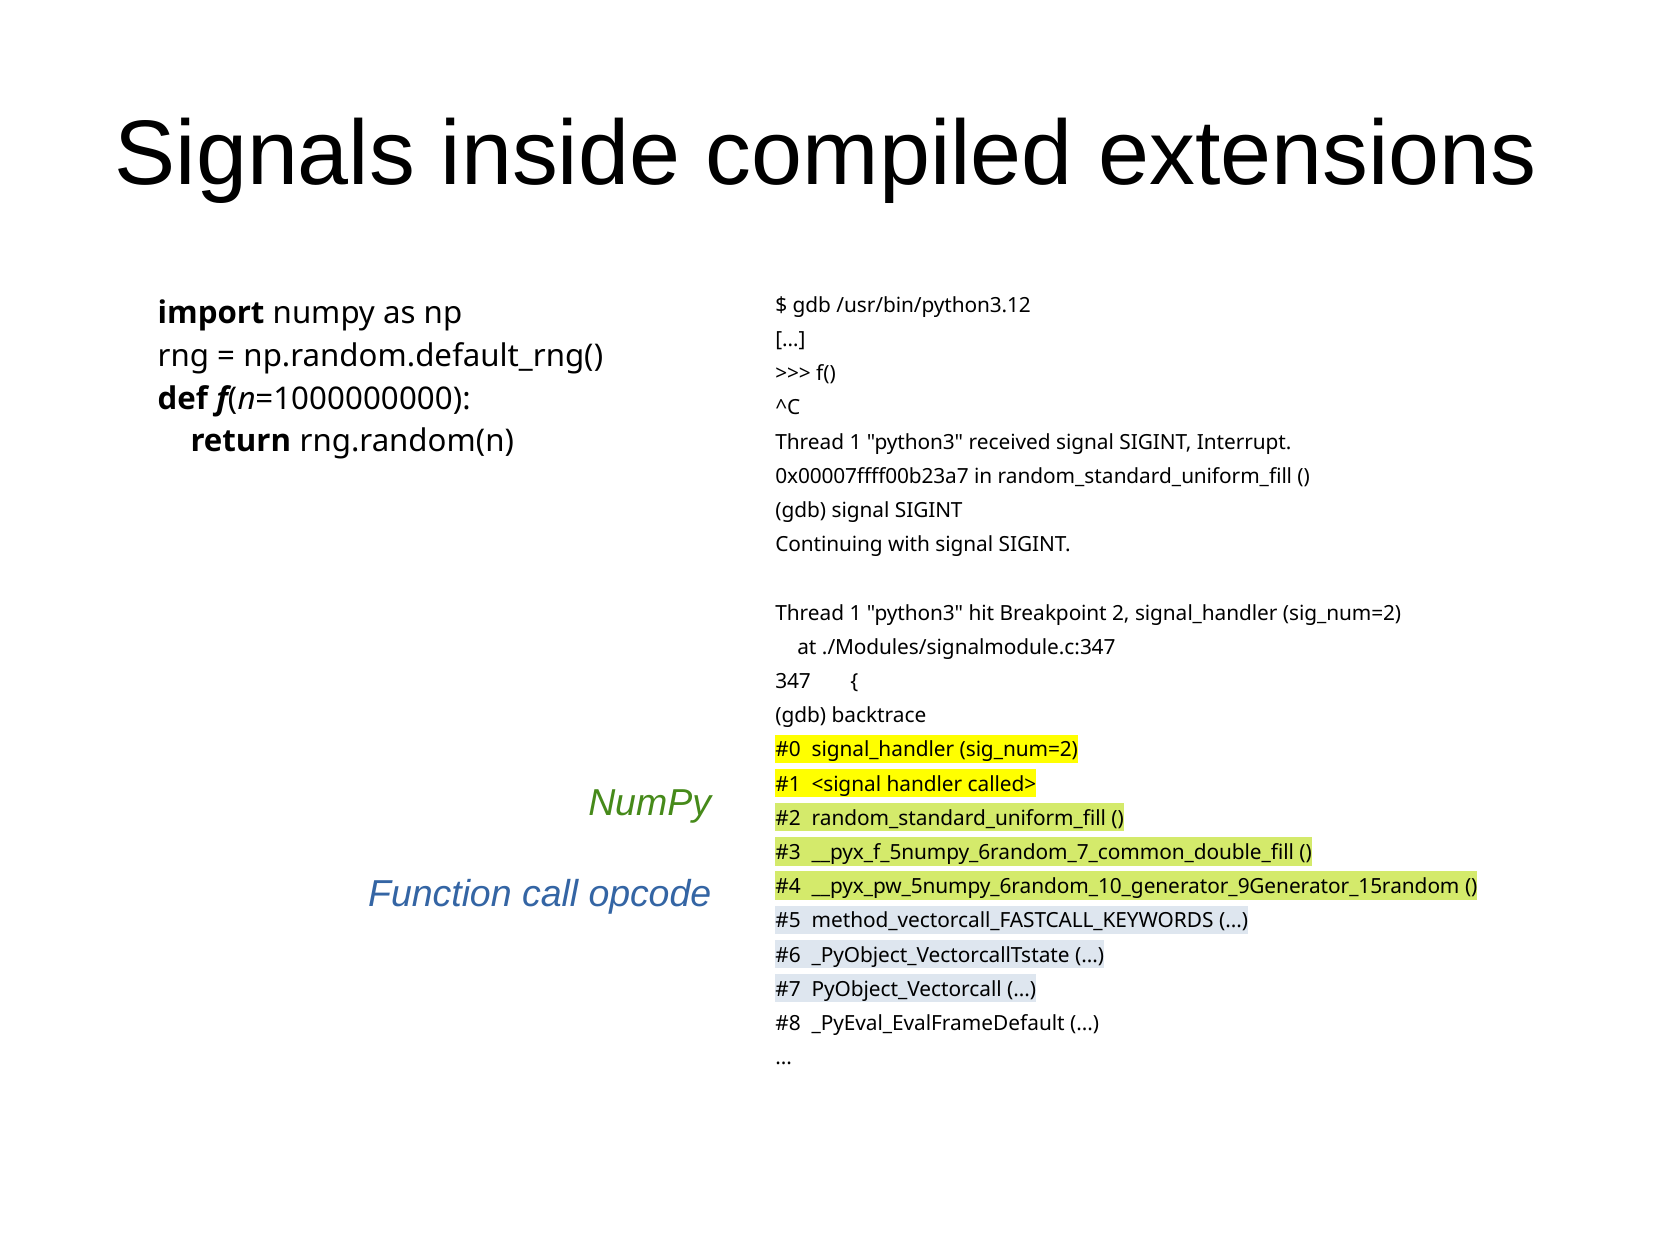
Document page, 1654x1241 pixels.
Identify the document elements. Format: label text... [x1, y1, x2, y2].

list import numpy as np rng = np.random.default_rng() def f(n=1000000000): return rng.random(n) [82, 290, 775, 1201]
title Signals inside compiled extensions [82, 49, 1571, 257]
text_box Function call opcode [314, 865, 726, 924]
text_box NumPy [314, 774, 726, 833]
list $ gdb /usr/bin/python3.12 […] >>> f() ^C Thread 1 "python3" received signal SIGINT, Interrupt. 0x00007ffff00b23a7 in random_standard_uniform_fill () (gdb) signal SIGINT Continuing with signal SIGINT. Thread 1 "python3" hit Breakpoint 2, signal_handler (sig_num=2) at ./Modules/signalmodule.c:347 347 { (gdb) backtrace #0 signal_handler (sig_num=2) #1 <signal handler called> #2 random_standard_uniform_fill () #3 __pyx_f_5numpy_6random_7_common_double_fill () #4 __pyx_pw_5numpy_6random_10_generator_9Generator_15random () #5 method_vectorcall_FASTCALL_KEYWORDS (...) #6 _PyObject_VectorcallTstate (...) #7 PyObject_Vectorcall (...) #8 _PyEval_EvalFrameDefault (...) ... [775, 290, 1633, 1201]
